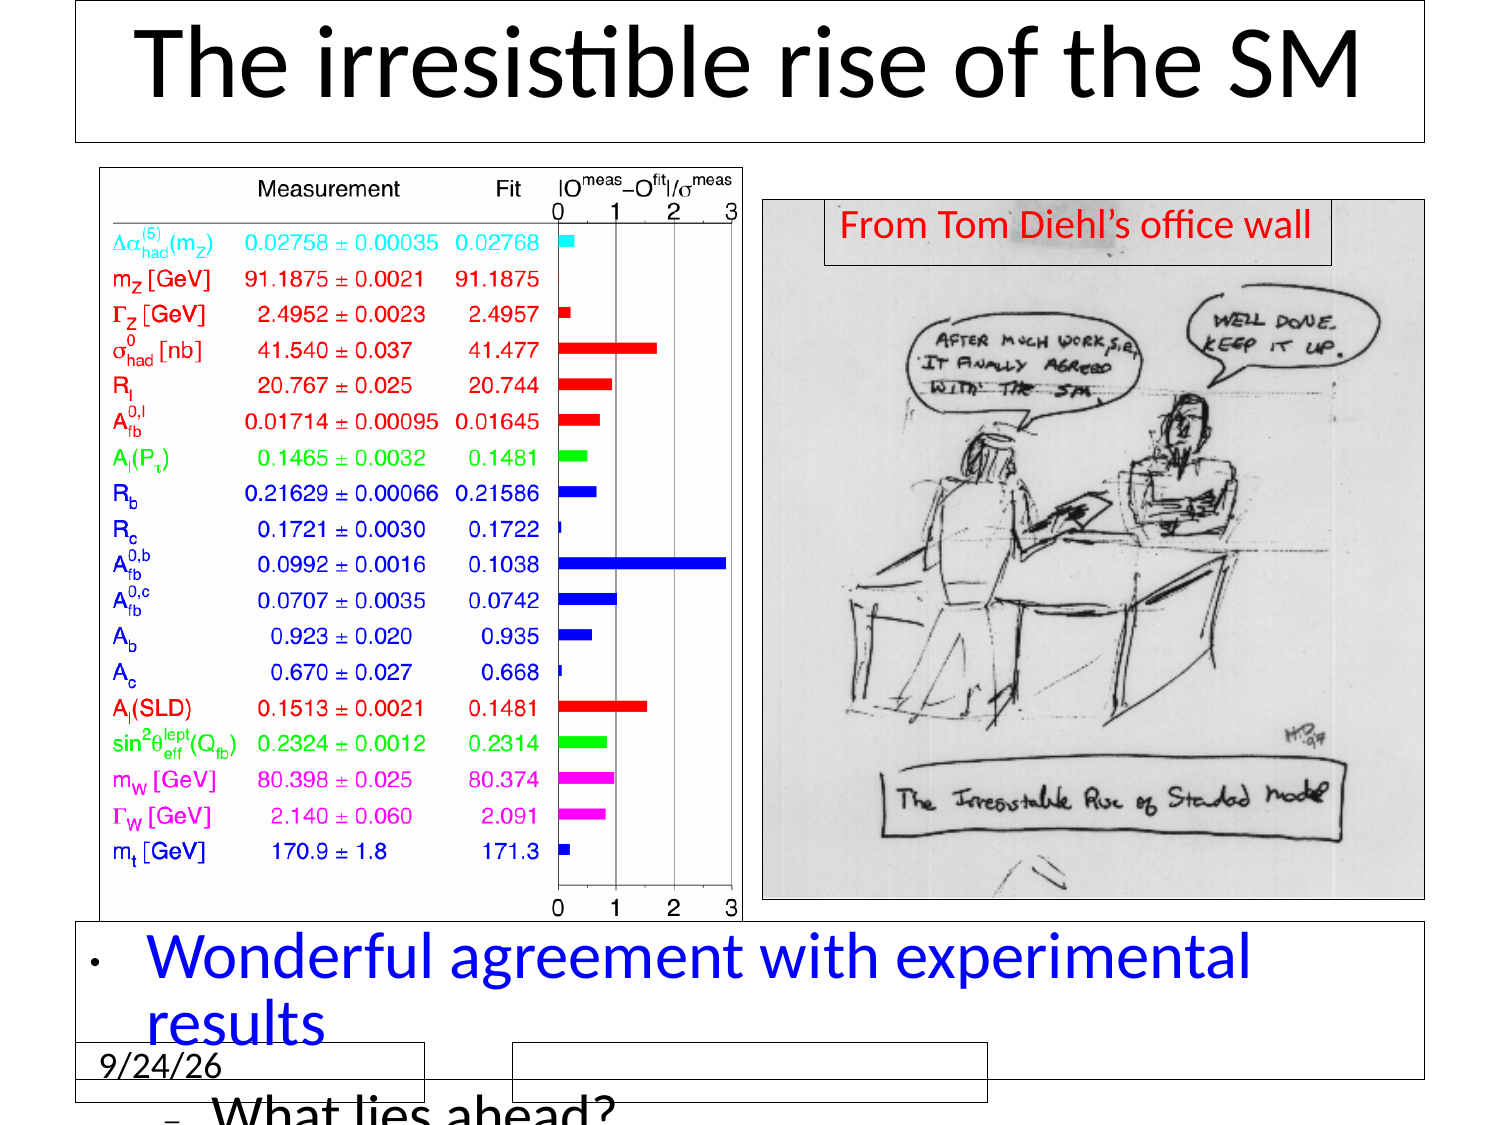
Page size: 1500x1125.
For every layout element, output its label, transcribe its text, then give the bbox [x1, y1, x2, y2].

title The irresistible rise of the SM [75, 0, 1425, 143]
picture [99, 167, 743, 922]
list Wonderful agreement with experimental results What lies ahead? [75, 921, 1425, 1080]
picture [762, 199, 1425, 900]
text_box From Tom Diehl’s office wall [824, 199, 1332, 266]
